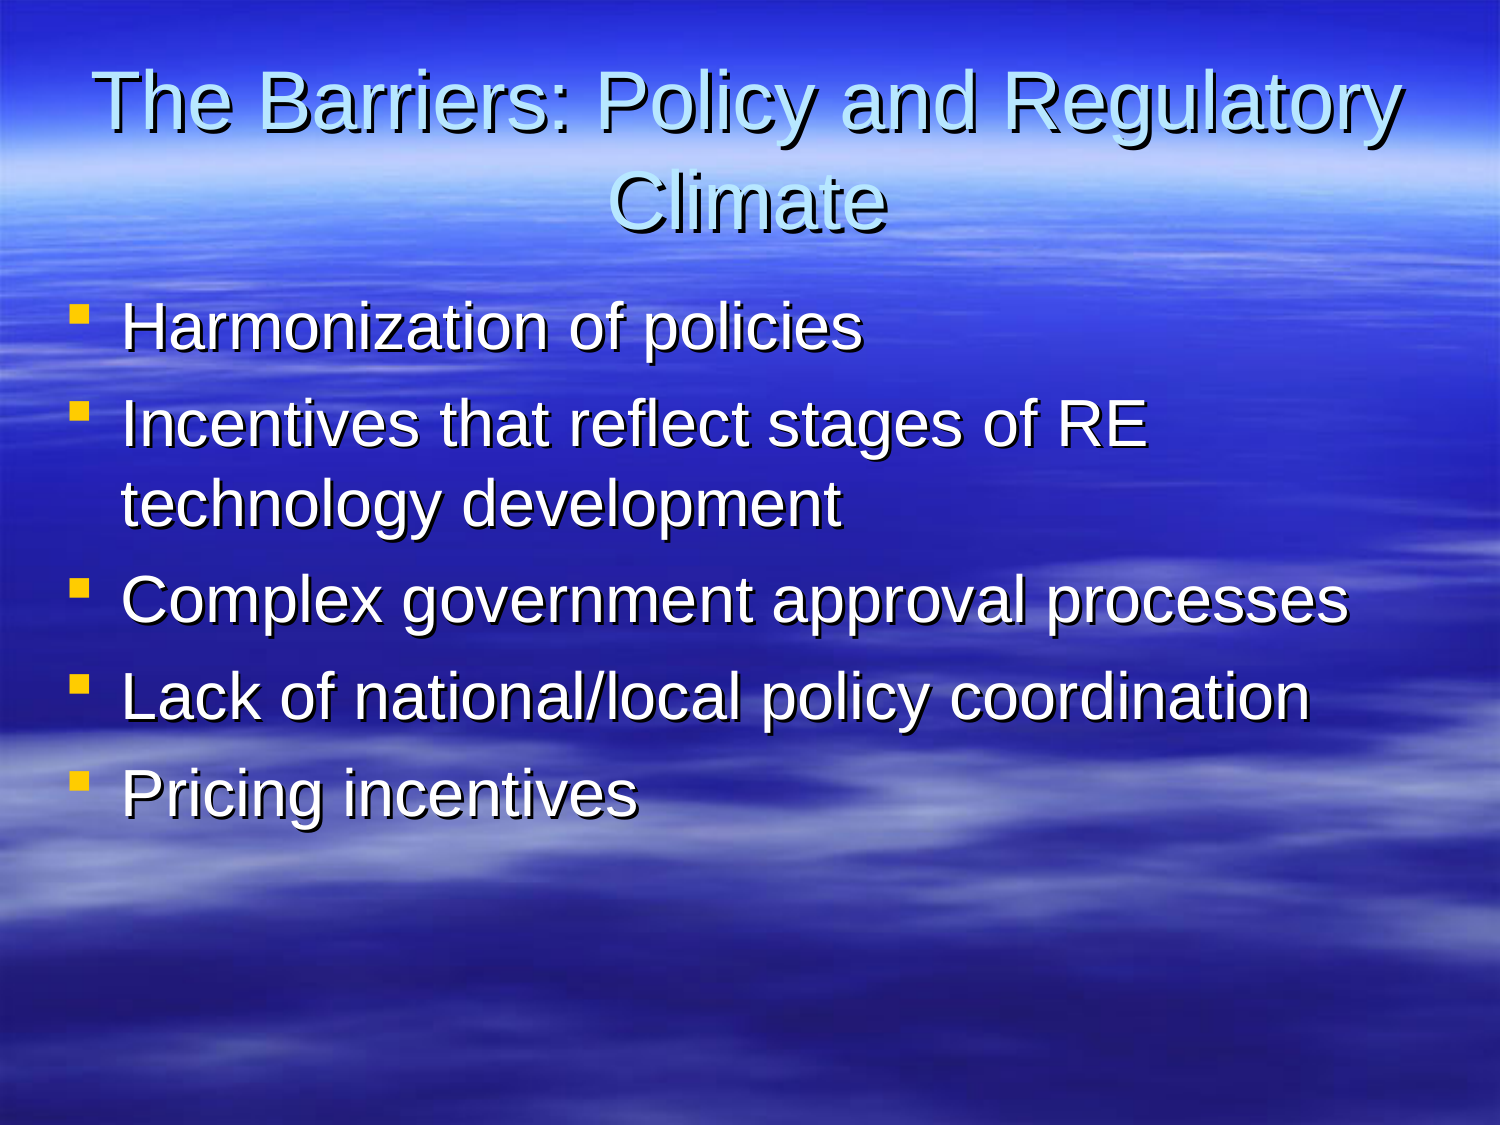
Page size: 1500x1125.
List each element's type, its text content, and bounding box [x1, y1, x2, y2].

title The Barriers: Policy and Regulatory Climate [49, 37, 1446, 255]
list Harmonization of policies Incentives that reflect stages of RE technology development Complex government approval processes Lack of national/local policy coordination Pricing incentives [49, 274, 1451, 1001]
picture [0, 0, 1500, 1125]
